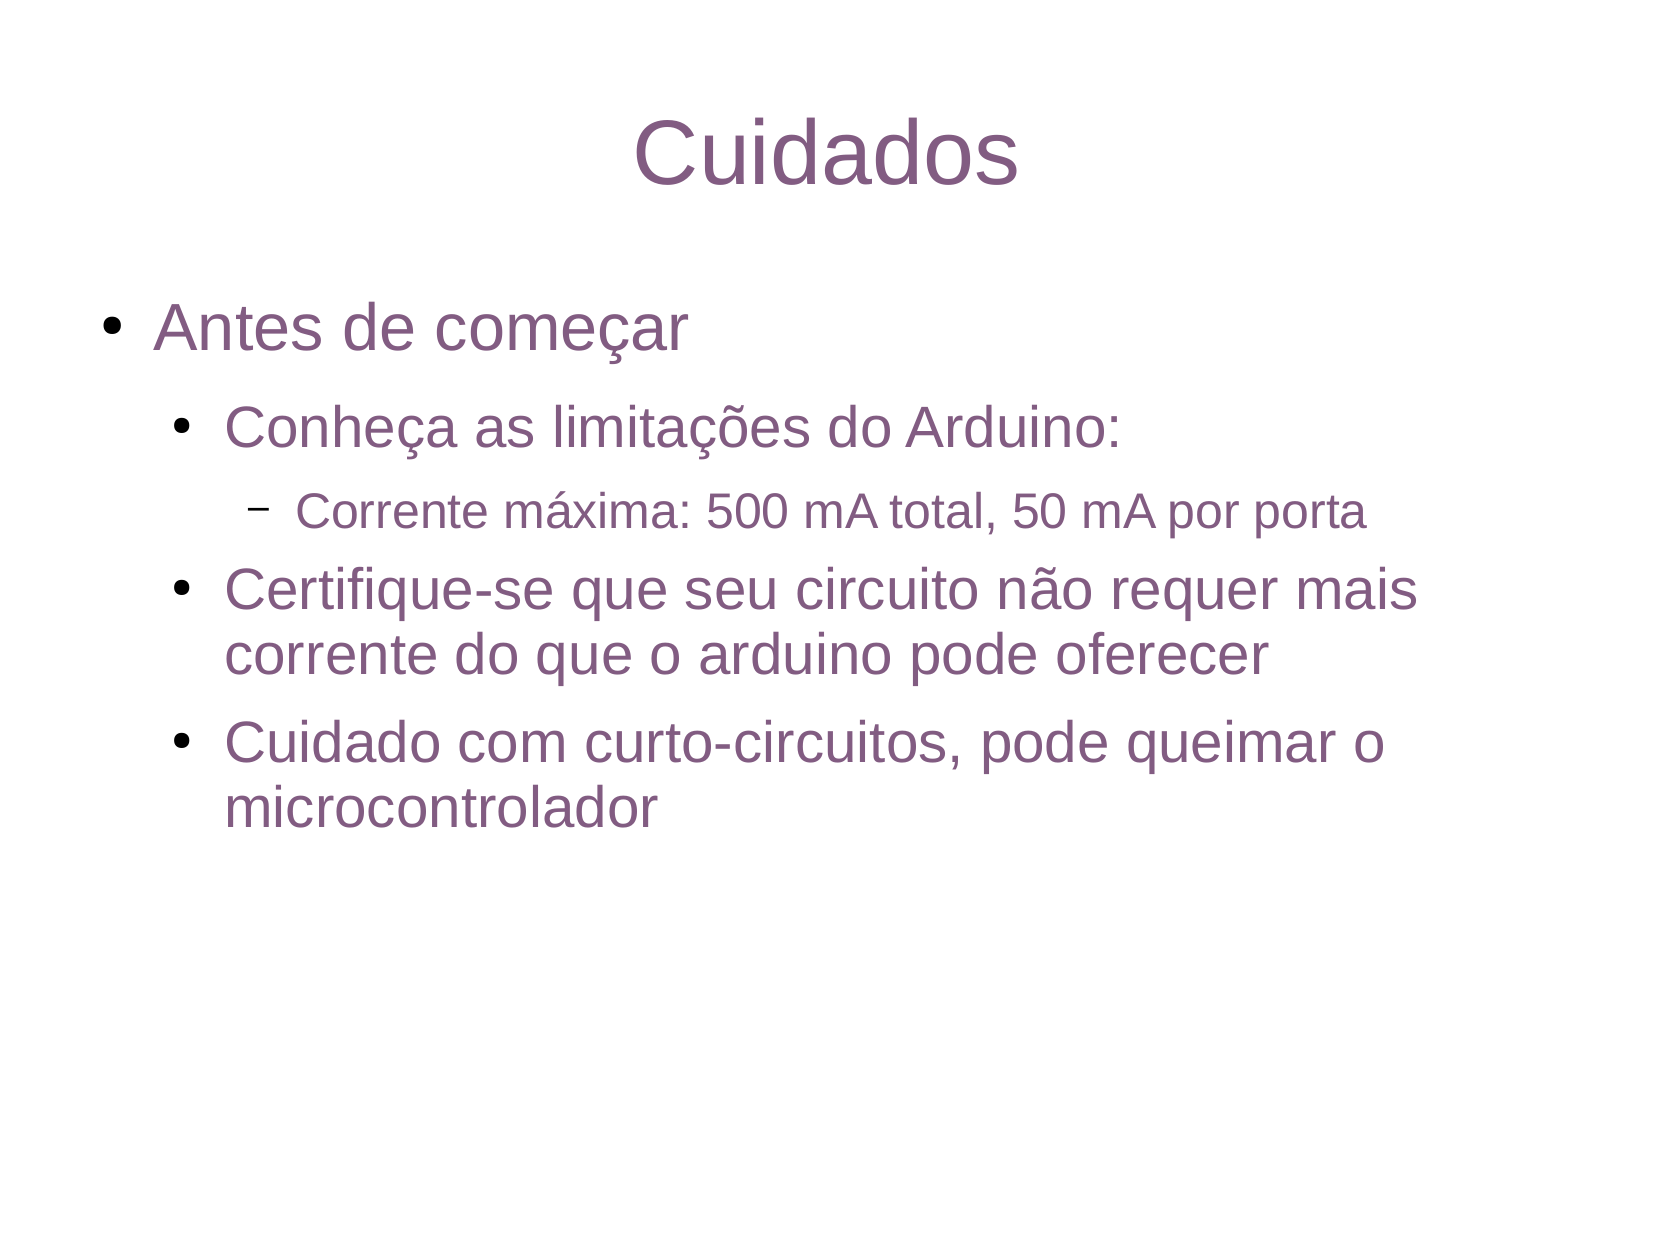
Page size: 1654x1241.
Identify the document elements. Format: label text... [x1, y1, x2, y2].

list Antes de começar Conheça as limitações do Arduino: Corrente máxima: 500 mA total, 50 mA por porta Certifique-se que seu circuito não requer mais corrente do que o arduino pode oferecer Cuidado com curto-circuitos, pode queimar o microcontrolador [82, 290, 1538, 1010]
title Cuidados [82, 49, 1571, 257]
